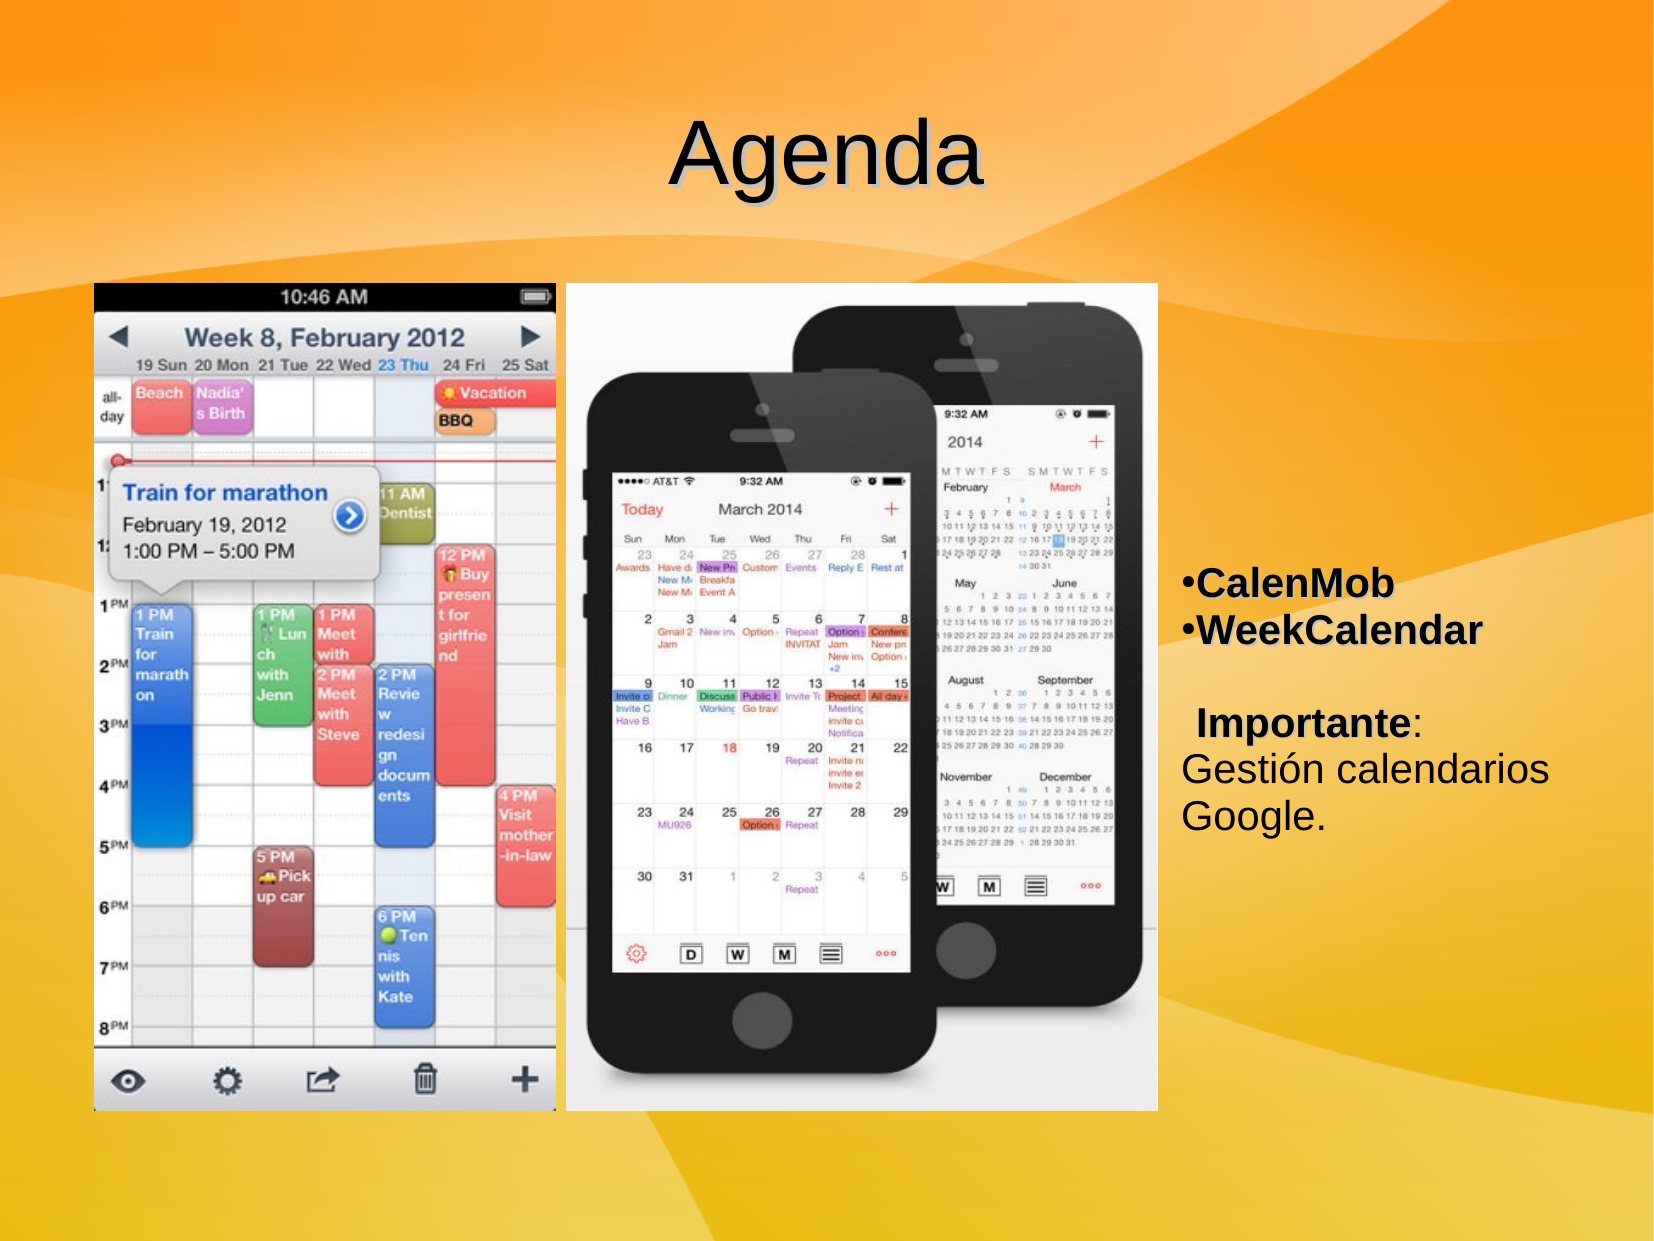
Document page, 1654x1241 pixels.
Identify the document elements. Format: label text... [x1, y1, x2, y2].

title Agenda [82, 49, 1571, 257]
picture [0, 0, 1654, 1241]
subtitle CalenMob WeekCalendar Importante: Gestión calendarios Google. [1181, 290, 1571, 1109]
